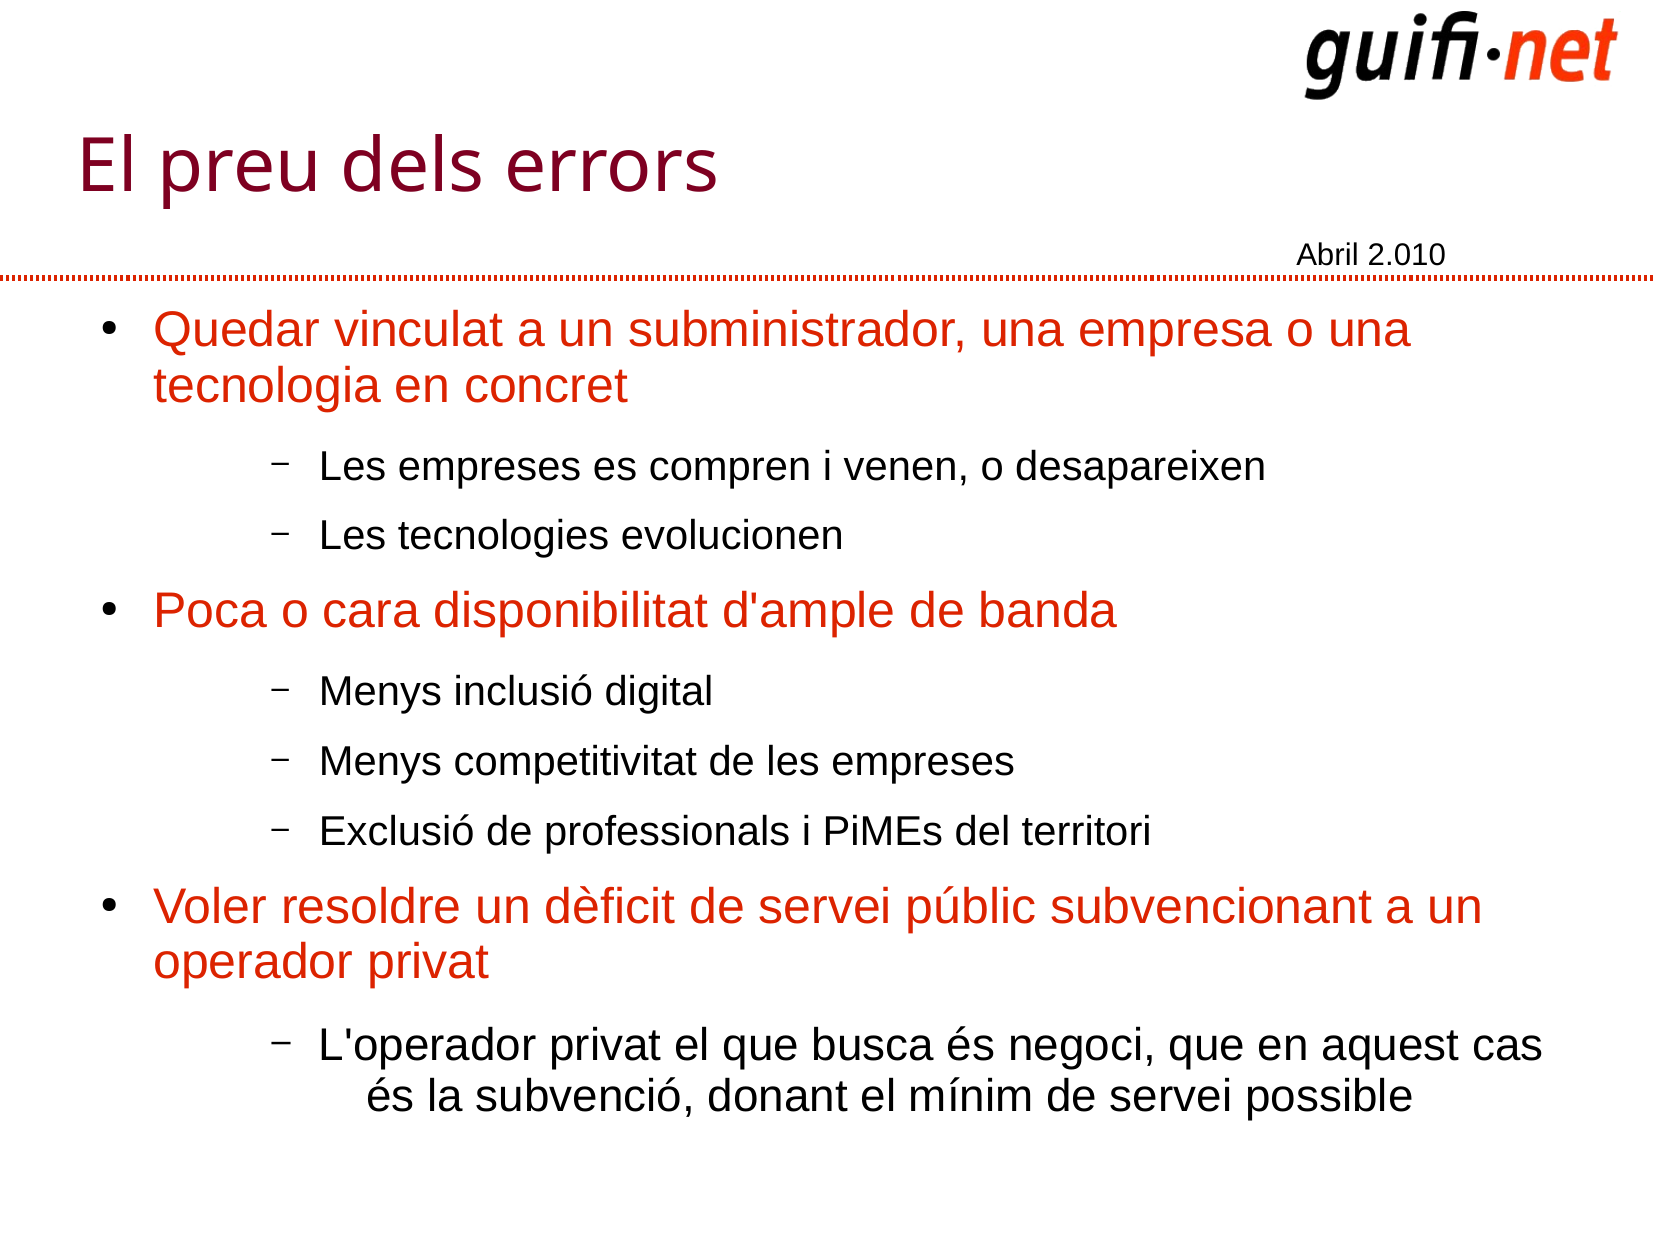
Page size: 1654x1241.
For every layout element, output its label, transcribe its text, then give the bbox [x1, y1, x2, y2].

list Quedar vinculat a un subministrador, una empresa o una tecnologia en concret Les empreses es compren i venen, o desapareixen Les tecnologies evolucionen Poca o cara disponibilitat d'ample de banda Menys inclusió digital Menys competitivitat de les empreses Exclusió de professionals i PiMEs del territori Voler resoldre un dèficit de servei públic subvencionant a un operador privat L'operador privat el que busca és negoci, que en aquest cas és la subvenció, donant el mínim de servei possible [82, 301, 1571, 1122]
picture [1299, 11, 1625, 101]
title El preu dels errors [76, 66, 1093, 259]
